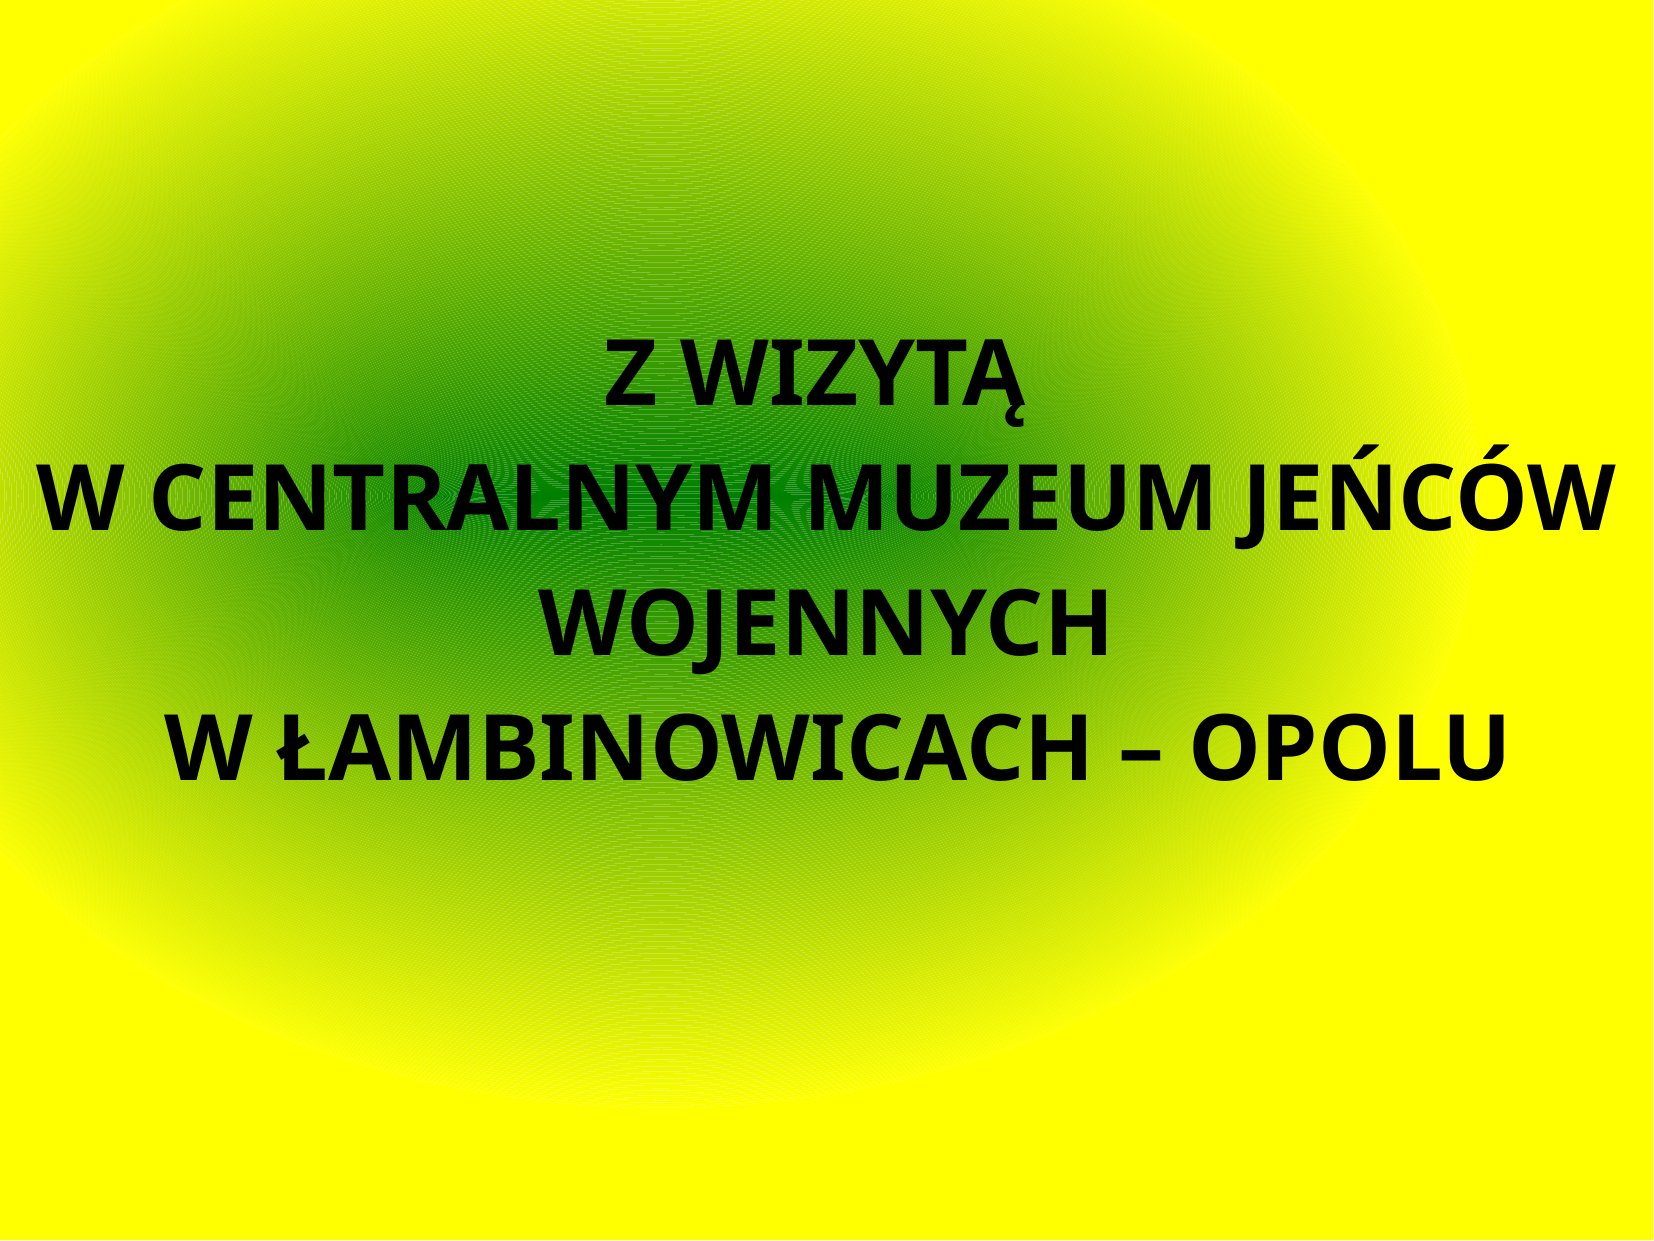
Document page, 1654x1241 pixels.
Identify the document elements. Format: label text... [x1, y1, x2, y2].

title Z WIZYTĄ W CENTRALNYM MUZEUM JEŃCÓW WOJENNYCH W ŁAMBINOWICACH – OPOLU [0, 0, 1654, 1241]
